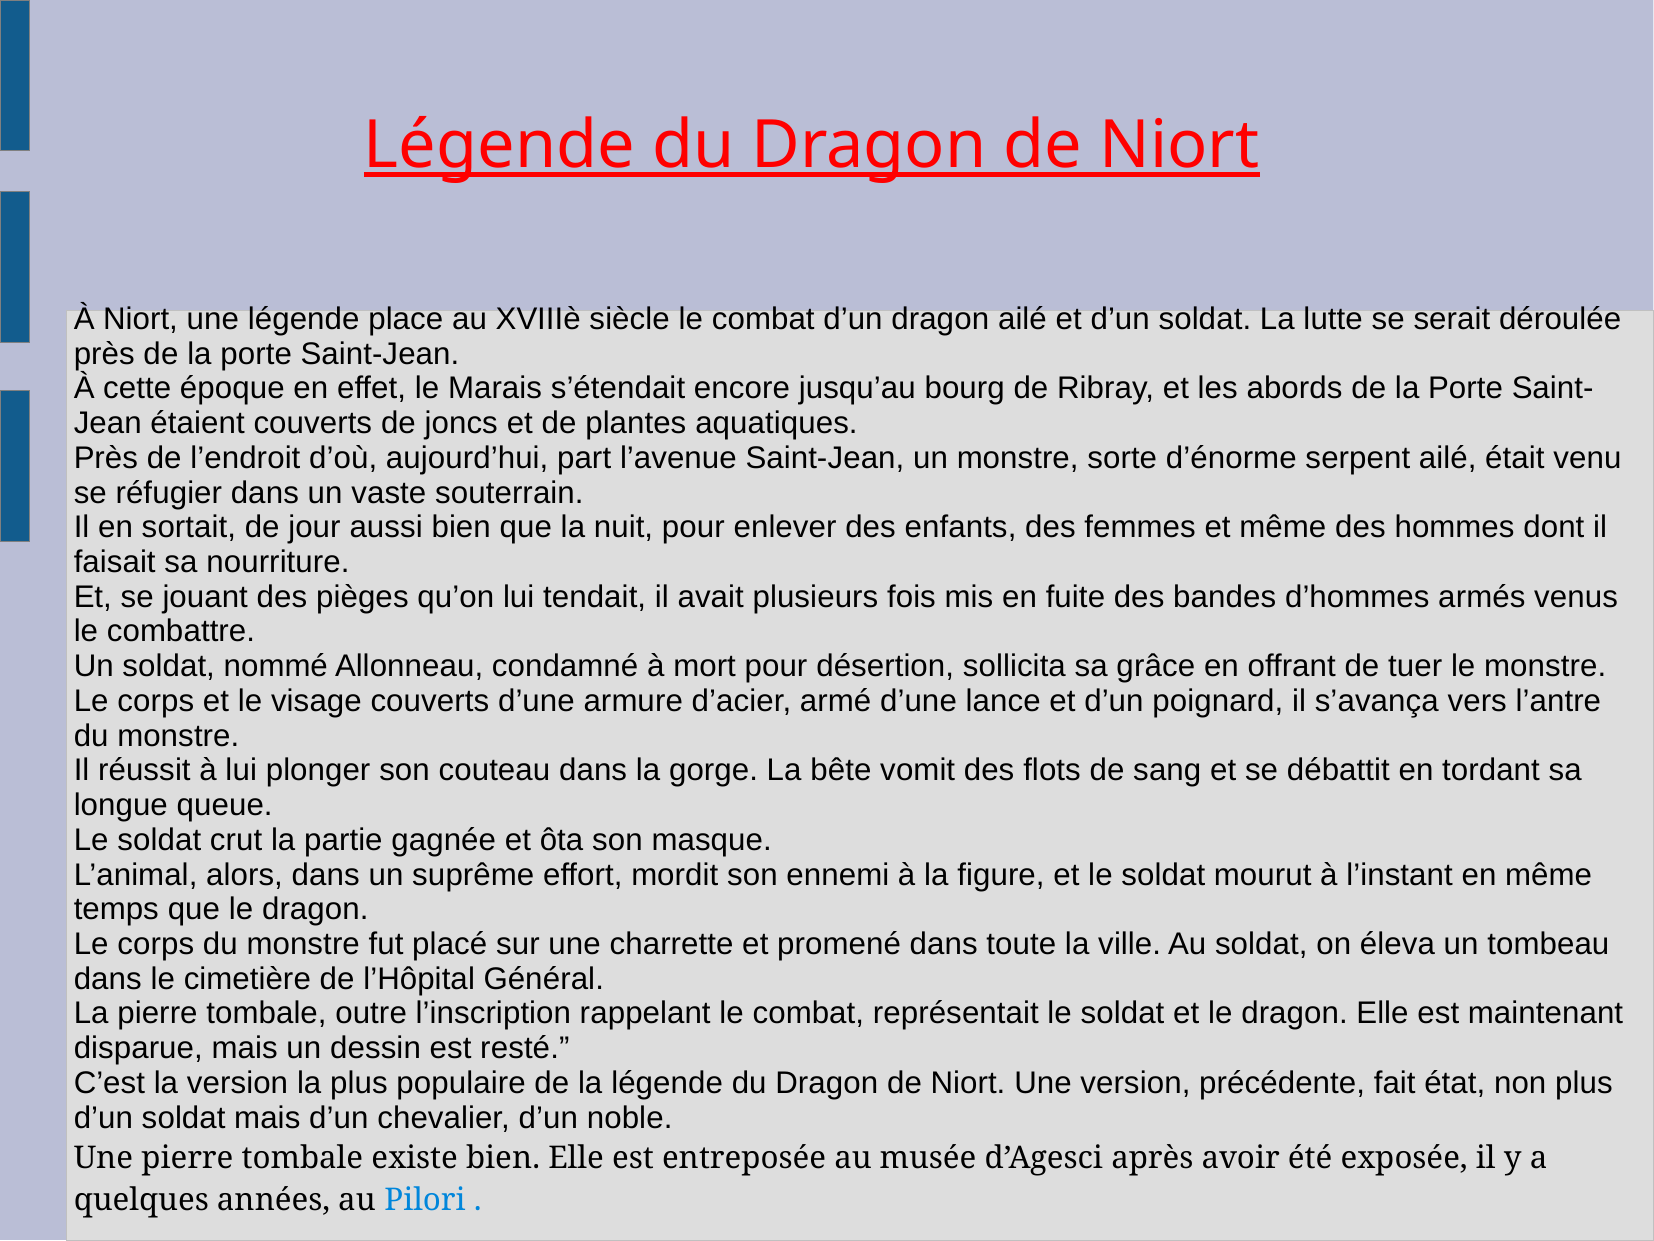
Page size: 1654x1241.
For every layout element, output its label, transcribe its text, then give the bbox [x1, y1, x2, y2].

text_box À Niort, une légende place au XVIIIè siècle le combat d’un dragon ailé et d’un soldat. La lutte se serait déroulée près de la porte Saint-Jean. À cette époque en effet, le Marais s’étendait encore jusqu’au bourg de Ribray, et les abords de la Porte Saint-Jean étaient couverts de joncs et de plantes aquatiques. Près de l’endroit d’où, aujourd’hui, part l’avenue Saint-Jean, un monstre, sorte d’énorme serpent ailé, était venu se réfugier dans un vaste souterrain. Il en sortait, de jour aussi bien que la nuit, pour enlever des enfants, des femmes et même des hommes dont il faisait sa nourriture. Et, se jouant des pièges qu’on lui tendait, il avait plusieurs fois mis en fuite des bandes d’hommes armés venus le combattre. Un soldat, nommé Allonneau, condamné à mort pour désertion, sollicita sa grâce en offrant de tuer le monstre. Le corps et le visage couverts d’une armure d’acier, armé d’une lance et d’un poignard, il s’avança vers l’antre du monstre. Il réussit à lui plonger son couteau dans la gorge. La bête vomit des flots de sang et se débattit en tordant sa longue queue. Le soldat crut la partie gagnée et ôta son masque. L’animal, alors, dans un suprême effort, mordit son ennemi à la figure, et le soldat mourut à l’instant en même temps que le dragon. Le corps du monstre fut placé sur une charrette et promené dans toute la ville. Au soldat, on éleva un tombeau dans le cimetière de l’Hôpital Général. La pierre tombale, outre l’inscription rappelant le combat, représentait le soldat et le dragon. Elle est maintenant disparue, mais un dessin est resté.” C’est la version la plus populaire de la légende du Dragon de Niort. Une version, précédente, fait état, non plus d’un soldat mais d’un chevalier, d’un noble. Une pierre tombale existe bien. Elle est entreposée au musée d’Agesci après avoir été exposée, il y a quelques années, au Pilori . [59, 251, 1654, 1241]
text_box Légende du Dragon de Niort [147, 88, 1477, 184]
